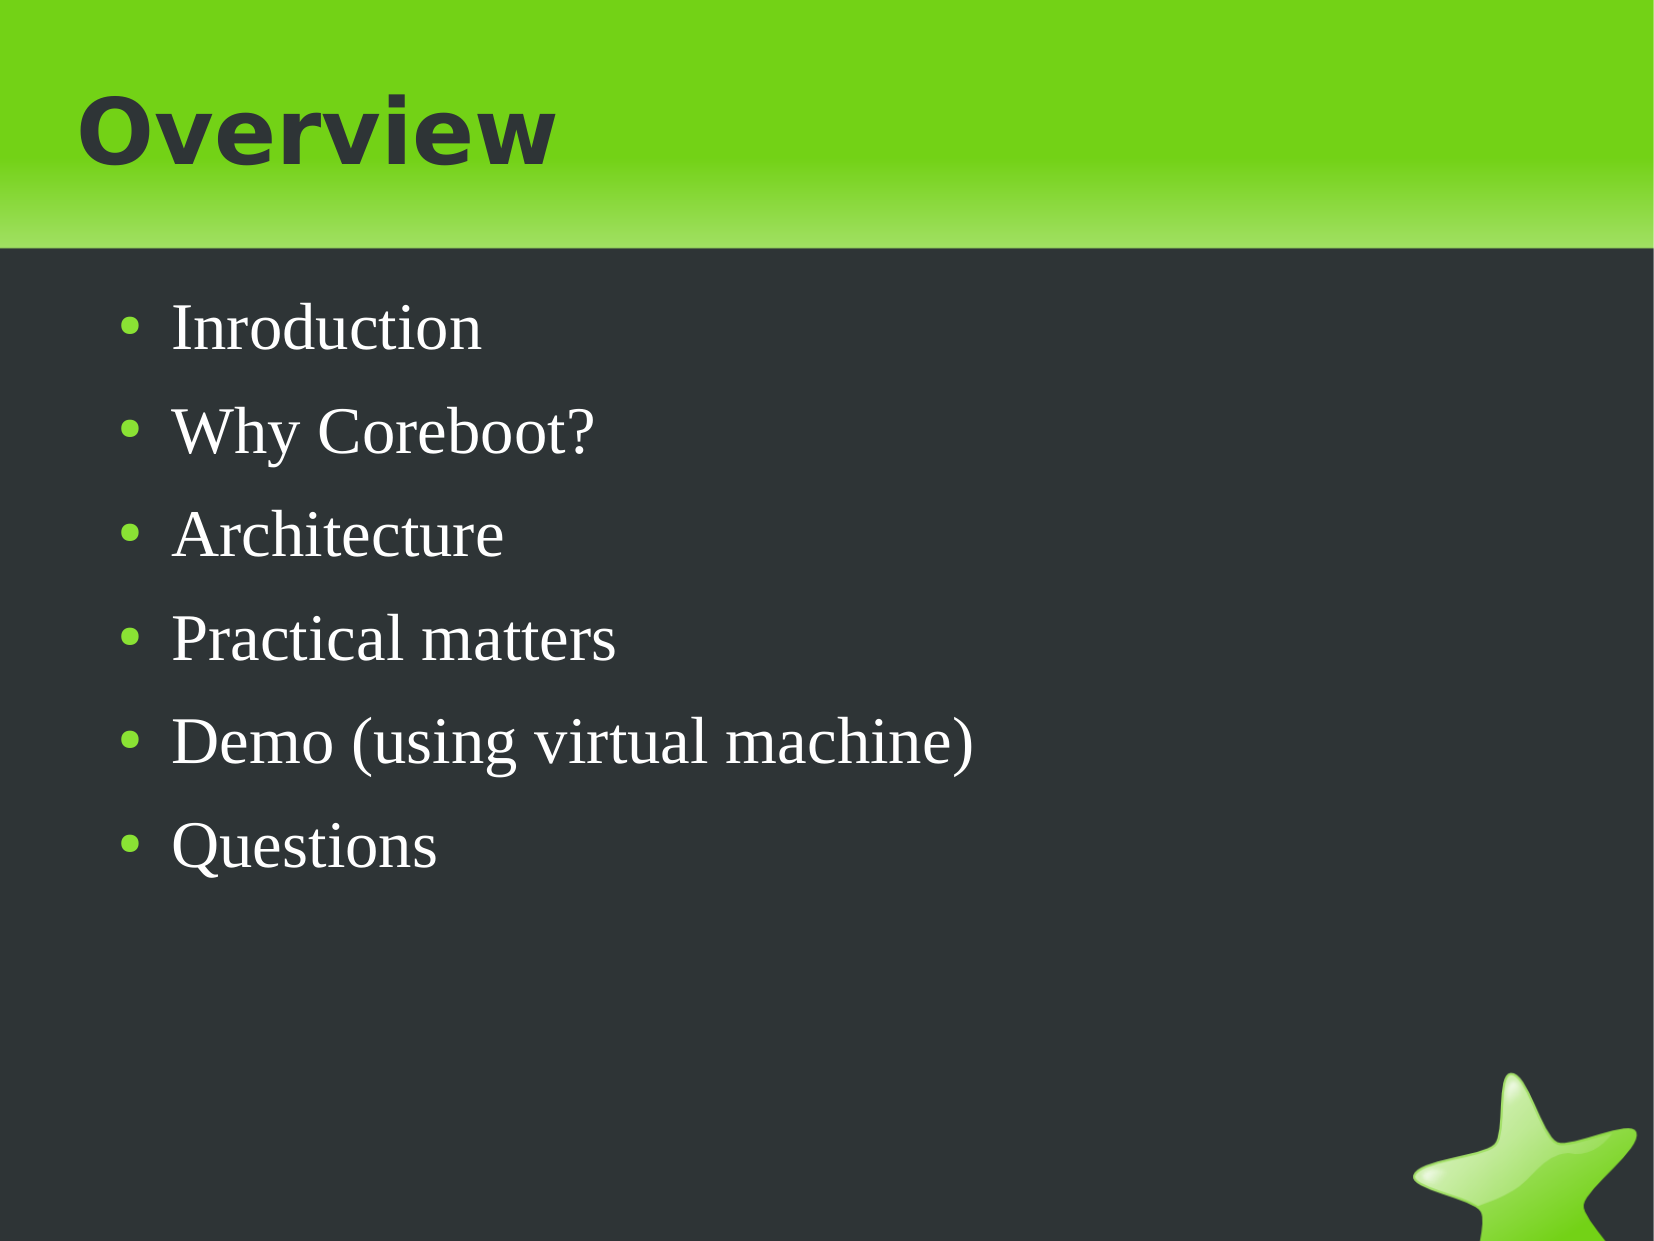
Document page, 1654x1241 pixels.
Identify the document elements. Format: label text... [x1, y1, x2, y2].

list Inroduction Why Coreboot? Architecture Practical matters Demo (using virtual machine) Questions [82, 290, 1571, 1109]
picture [0, 0, 1654, 1241]
title Overview [76, 29, 1565, 237]
